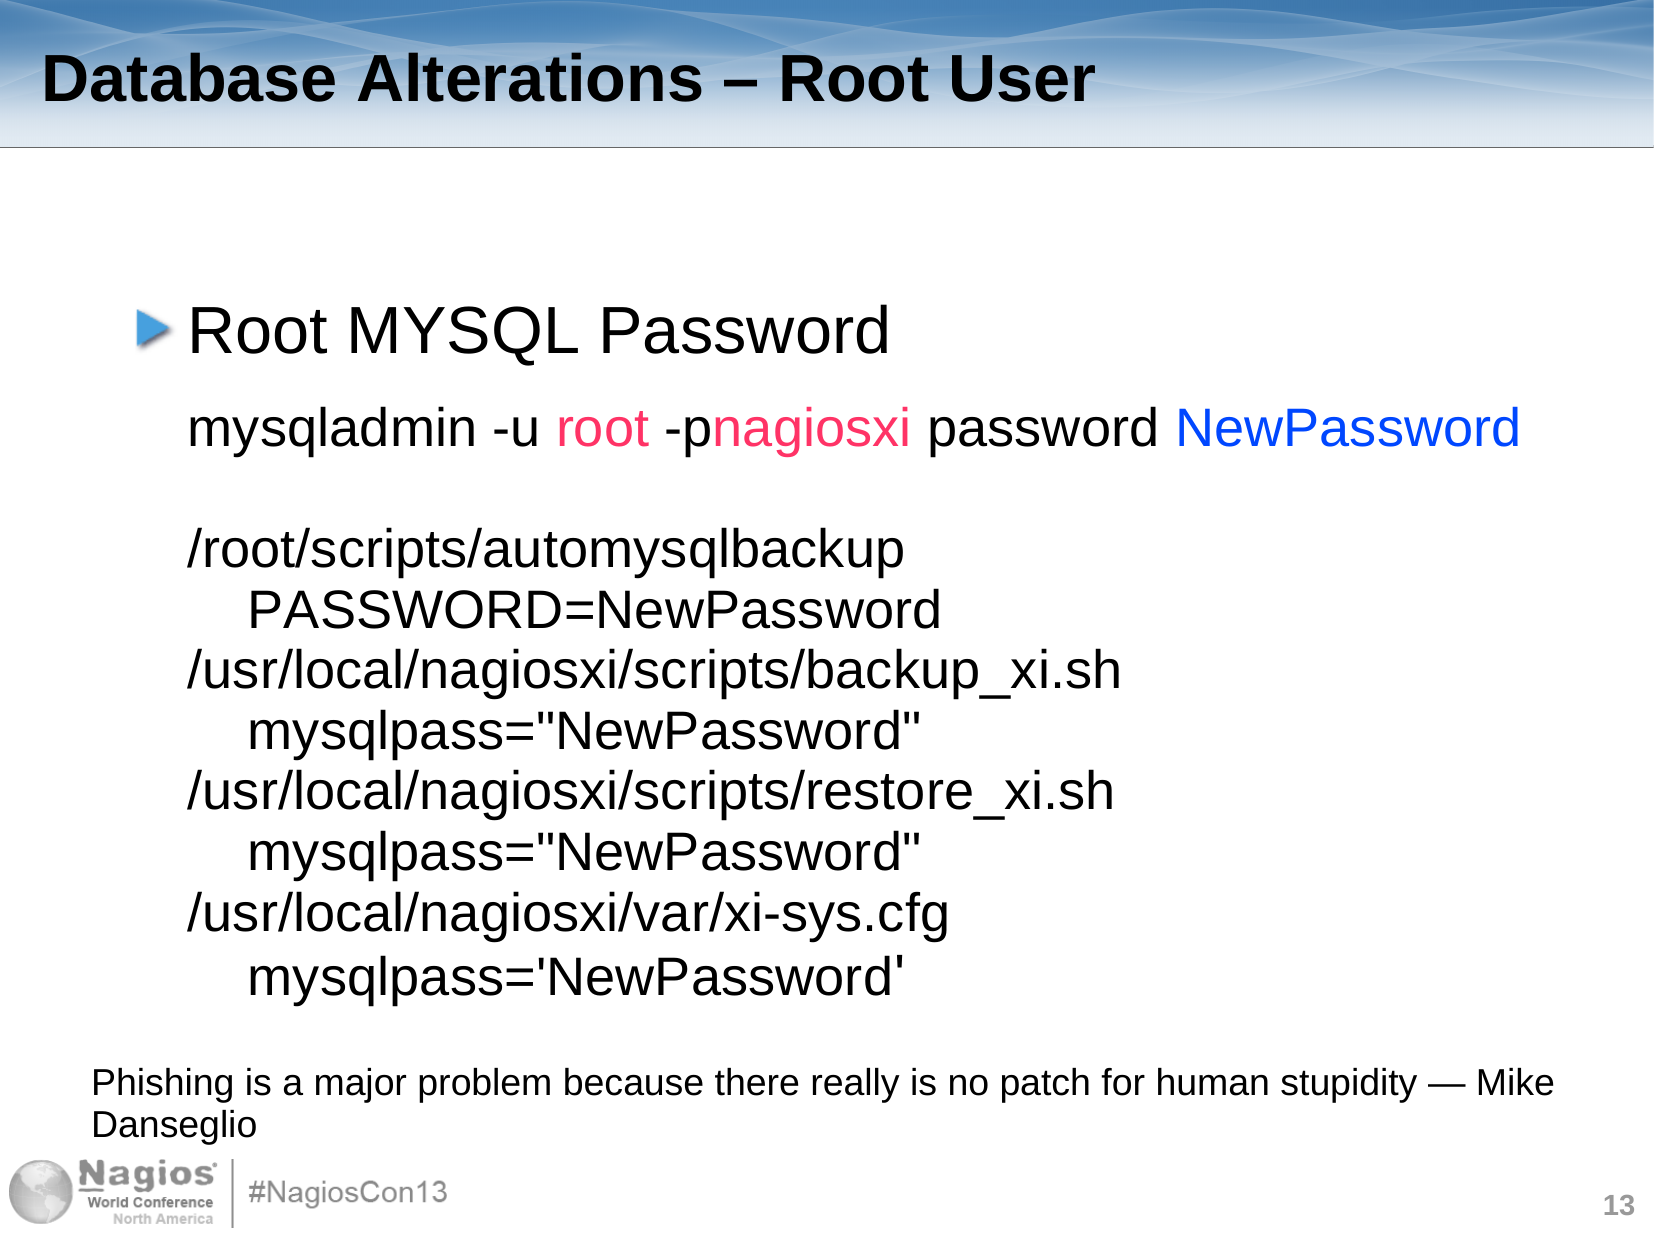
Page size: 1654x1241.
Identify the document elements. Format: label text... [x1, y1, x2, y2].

picture [0, 0, 1654, 147]
text_box Phishing is a major problem because there really is no patch for human stupidity — Mike Danseglio [76, 1053, 1578, 1153]
picture [9, 1159, 453, 1228]
title Database Alterations – Root User [41, 29, 1248, 127]
list Root MYSQL Password mysqladmin -u root -pnagiosxi password NewPassword /root/scripts/automysqlbackup PASSWORD=NewPassword /usr/local/nagiosxi/scripts/backup_xi.sh mysqlpass="NewPassword" /usr/local/nagiosxi/scripts/restore_xi.sh mysqlpass="NewPassword" /usr/local/nagiosxi/var/xi-sys.cfg mysqlpass='NewPassword' [116, 293, 1537, 1008]
